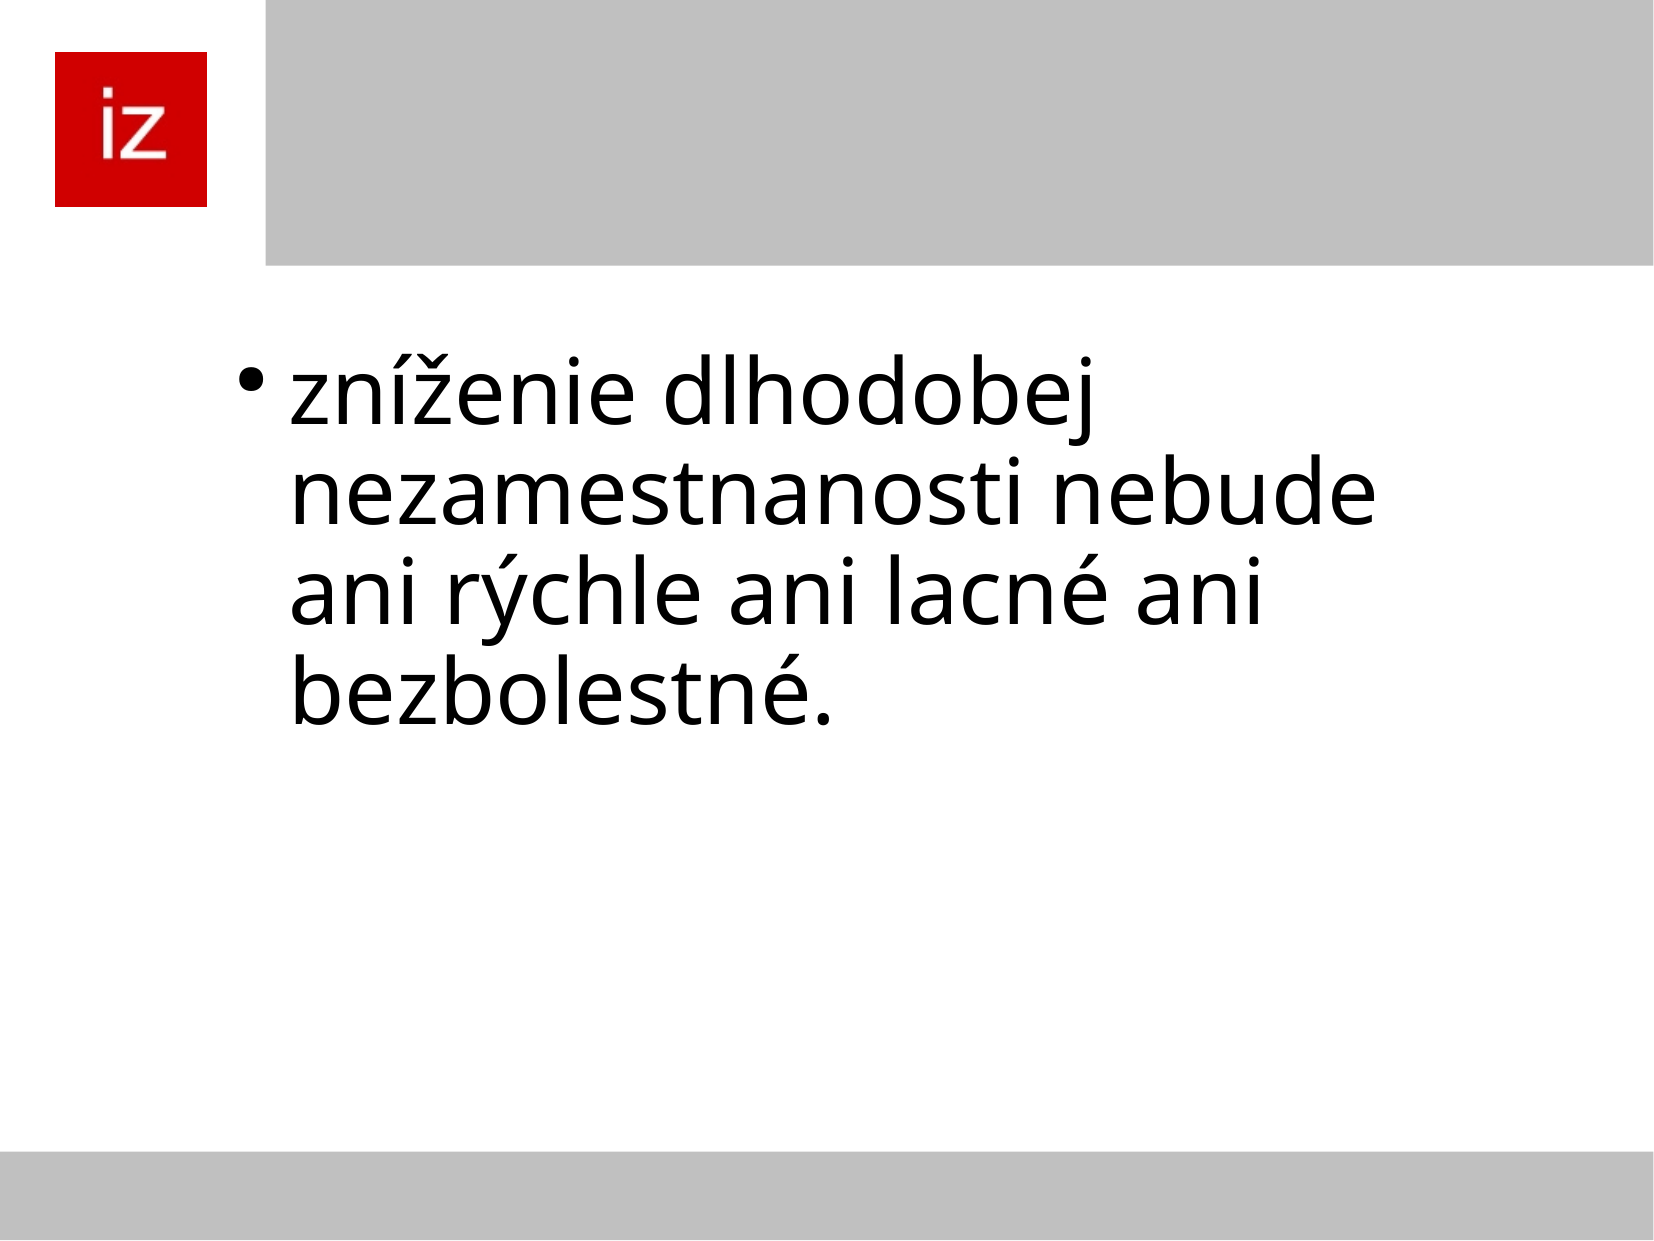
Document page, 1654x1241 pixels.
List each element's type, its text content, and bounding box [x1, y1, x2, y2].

picture [55, 52, 207, 207]
list zníženie dlhodobej nezamestnanosti nebude ani rýchle ani lacné ani bezbolestné. [121, 344, 1533, 1126]
